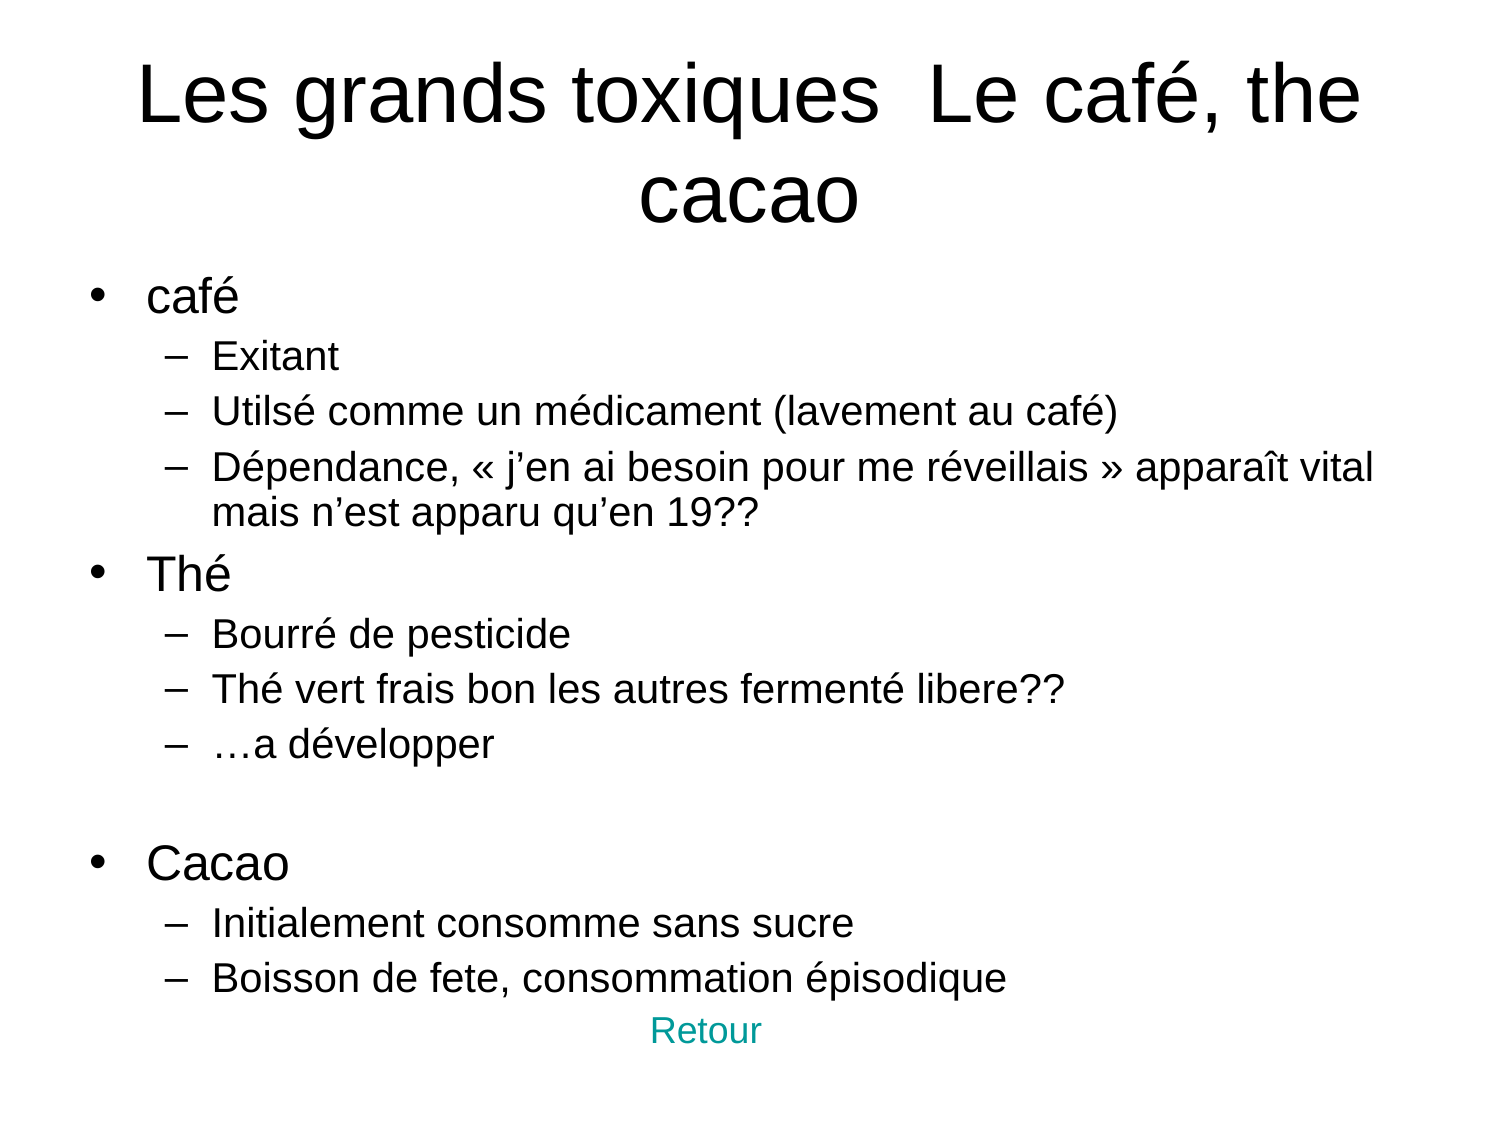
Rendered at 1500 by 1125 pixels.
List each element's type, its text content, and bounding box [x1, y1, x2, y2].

list café Exitant Utilsé comme un médicament (lavement au café) Dépendance, « j’en ai besoin pour me réveillais » apparaît vital mais n’est apparu qu’en 19?? Thé Bourré de pesticide Thé vert frais bon les autres fermenté libere?? …a développer Cacao Initialement consomme sans sucre Boisson de fete, consommation épisodique [75, 262, 1426, 1005]
title Les grands toxiques Le café, the cacao [75, 45, 1426, 233]
text_box Retour [635, 998, 788, 1059]
